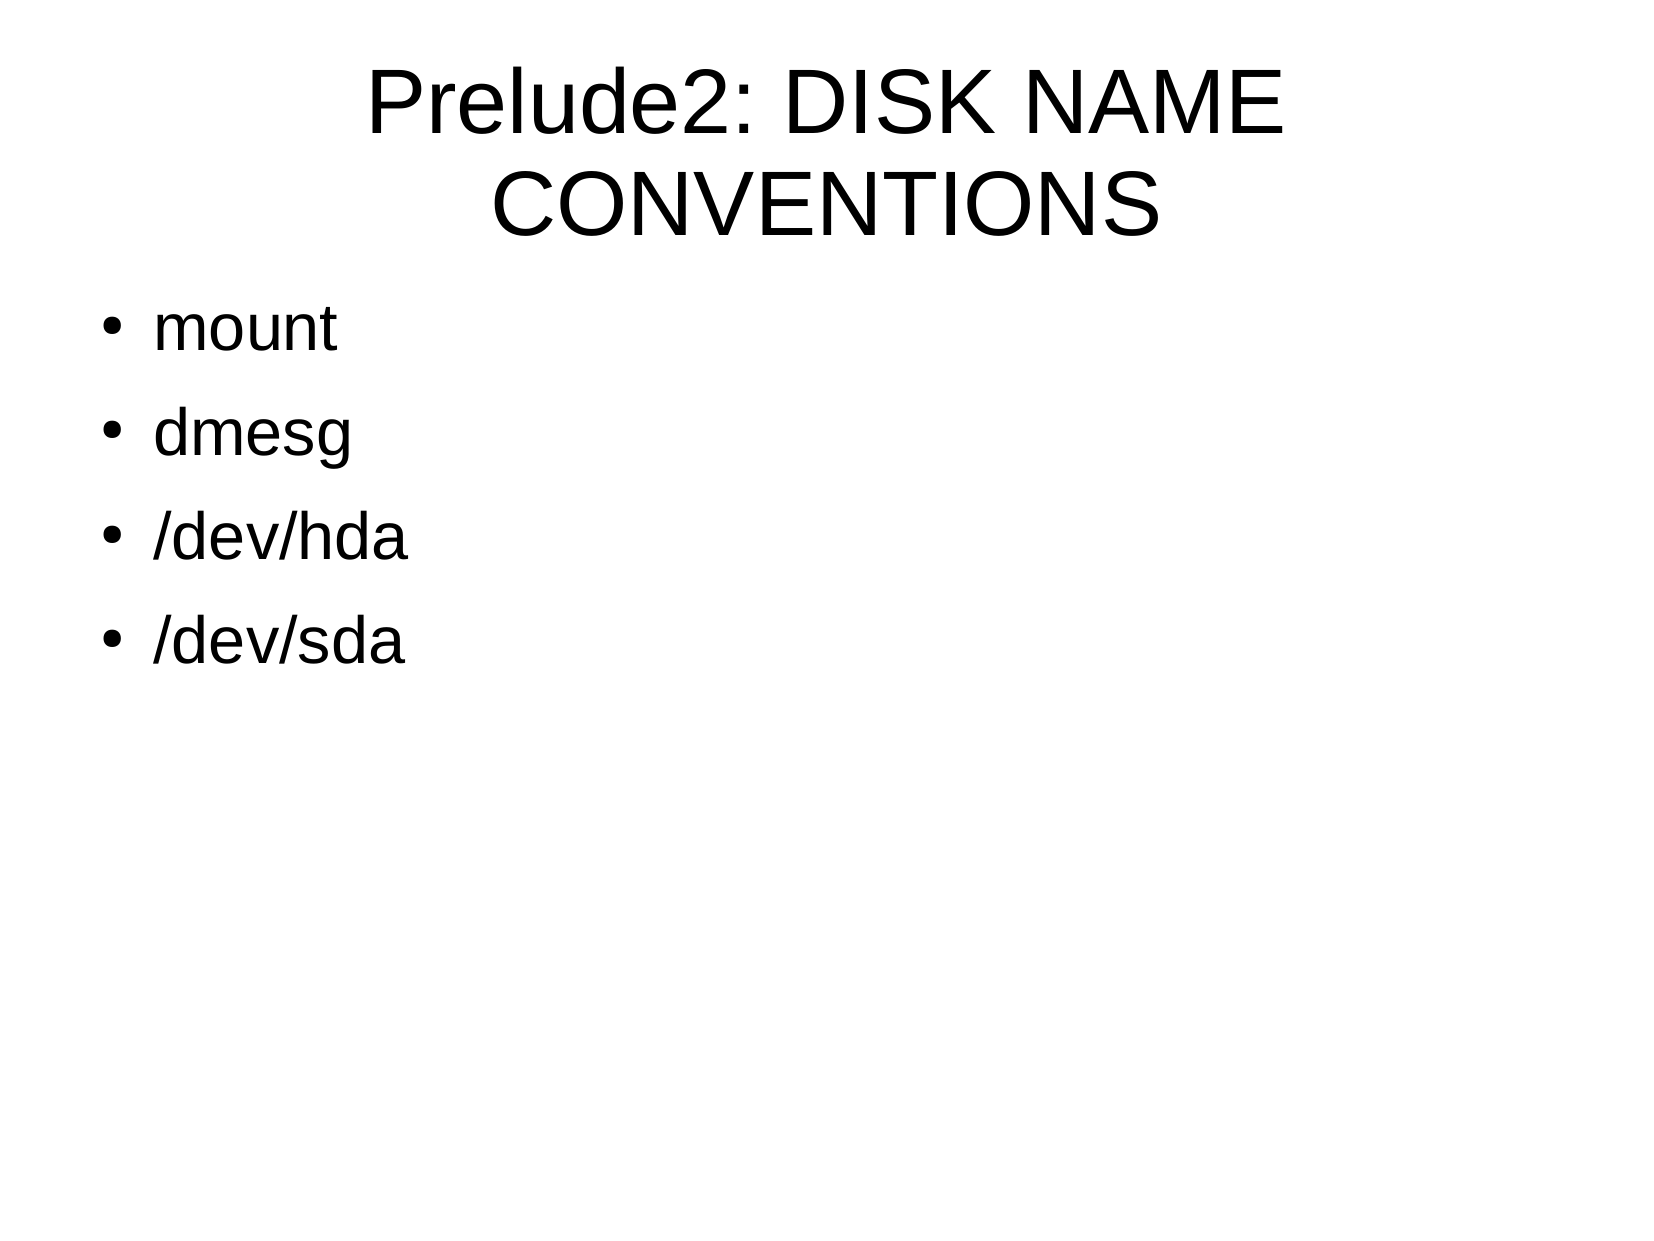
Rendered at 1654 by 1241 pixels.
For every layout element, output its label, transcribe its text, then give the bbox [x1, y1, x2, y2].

title Prelude2: DISK NAME CONVENTIONS [82, 49, 1571, 257]
list mount dmesg /dev/hda /dev/sda [82, 290, 1538, 1010]
